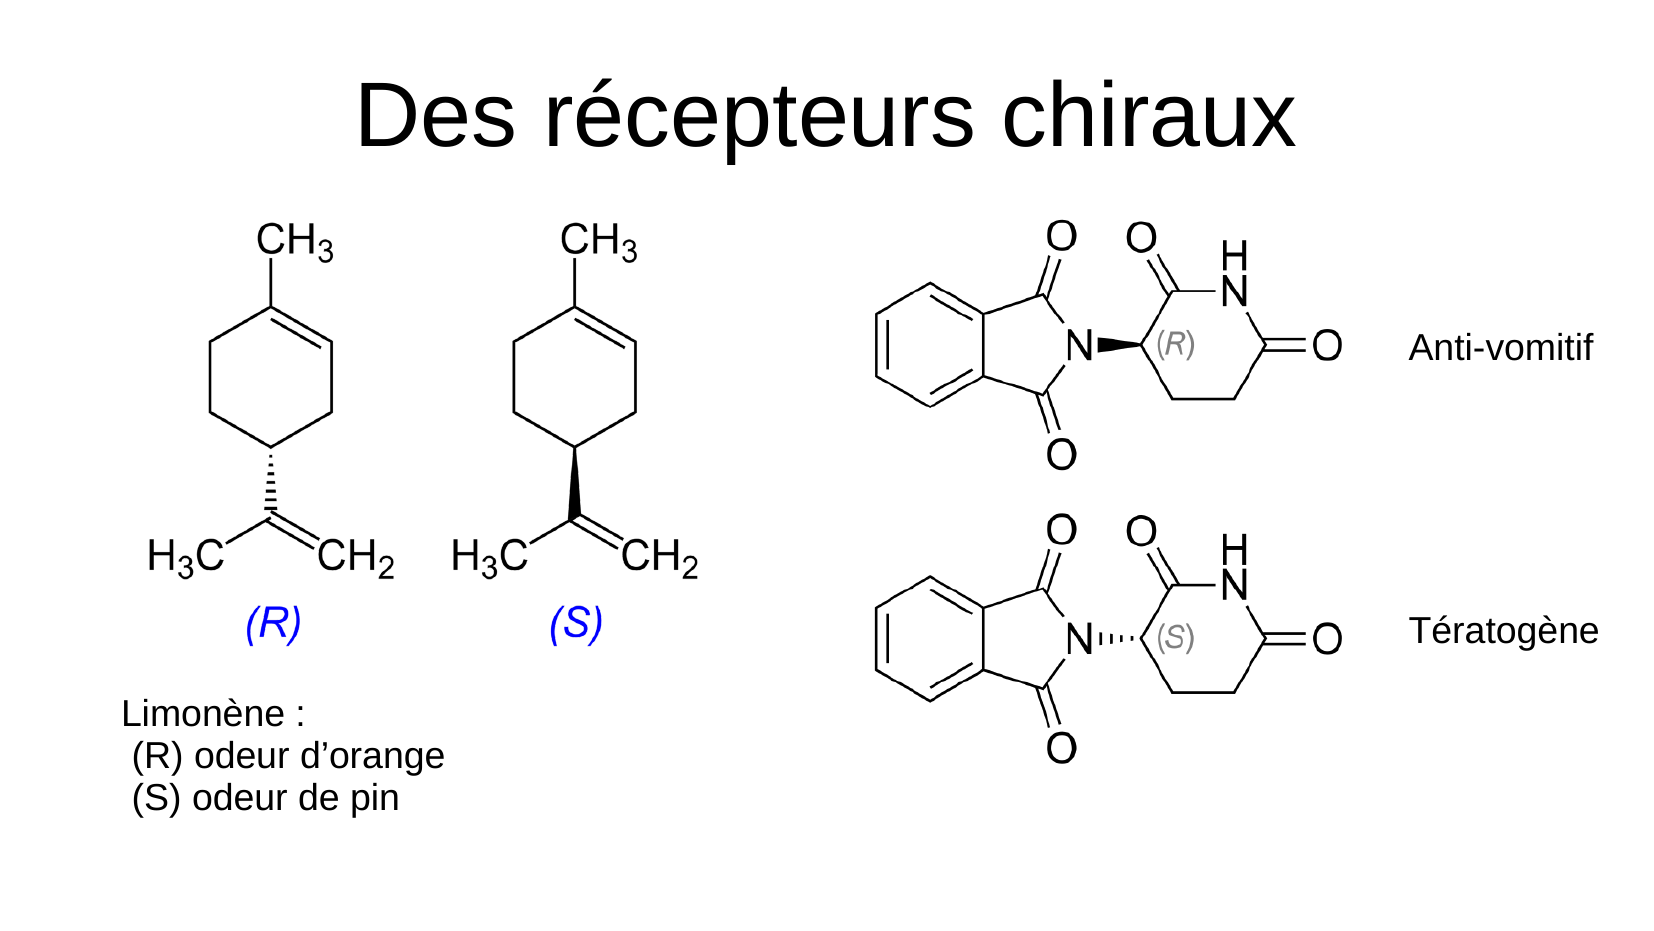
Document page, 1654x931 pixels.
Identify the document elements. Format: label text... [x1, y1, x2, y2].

text_box Tératogène [1393, 602, 1619, 660]
text_box Anti-vomitif [1393, 318, 1619, 376]
picture [141, 212, 704, 650]
picture [846, 200, 1406, 796]
title Des récepteurs chiraux [82, 37, 1571, 193]
text_box Limonène : (R) odeur d’orange (S) odeur de pin [106, 685, 721, 826]
